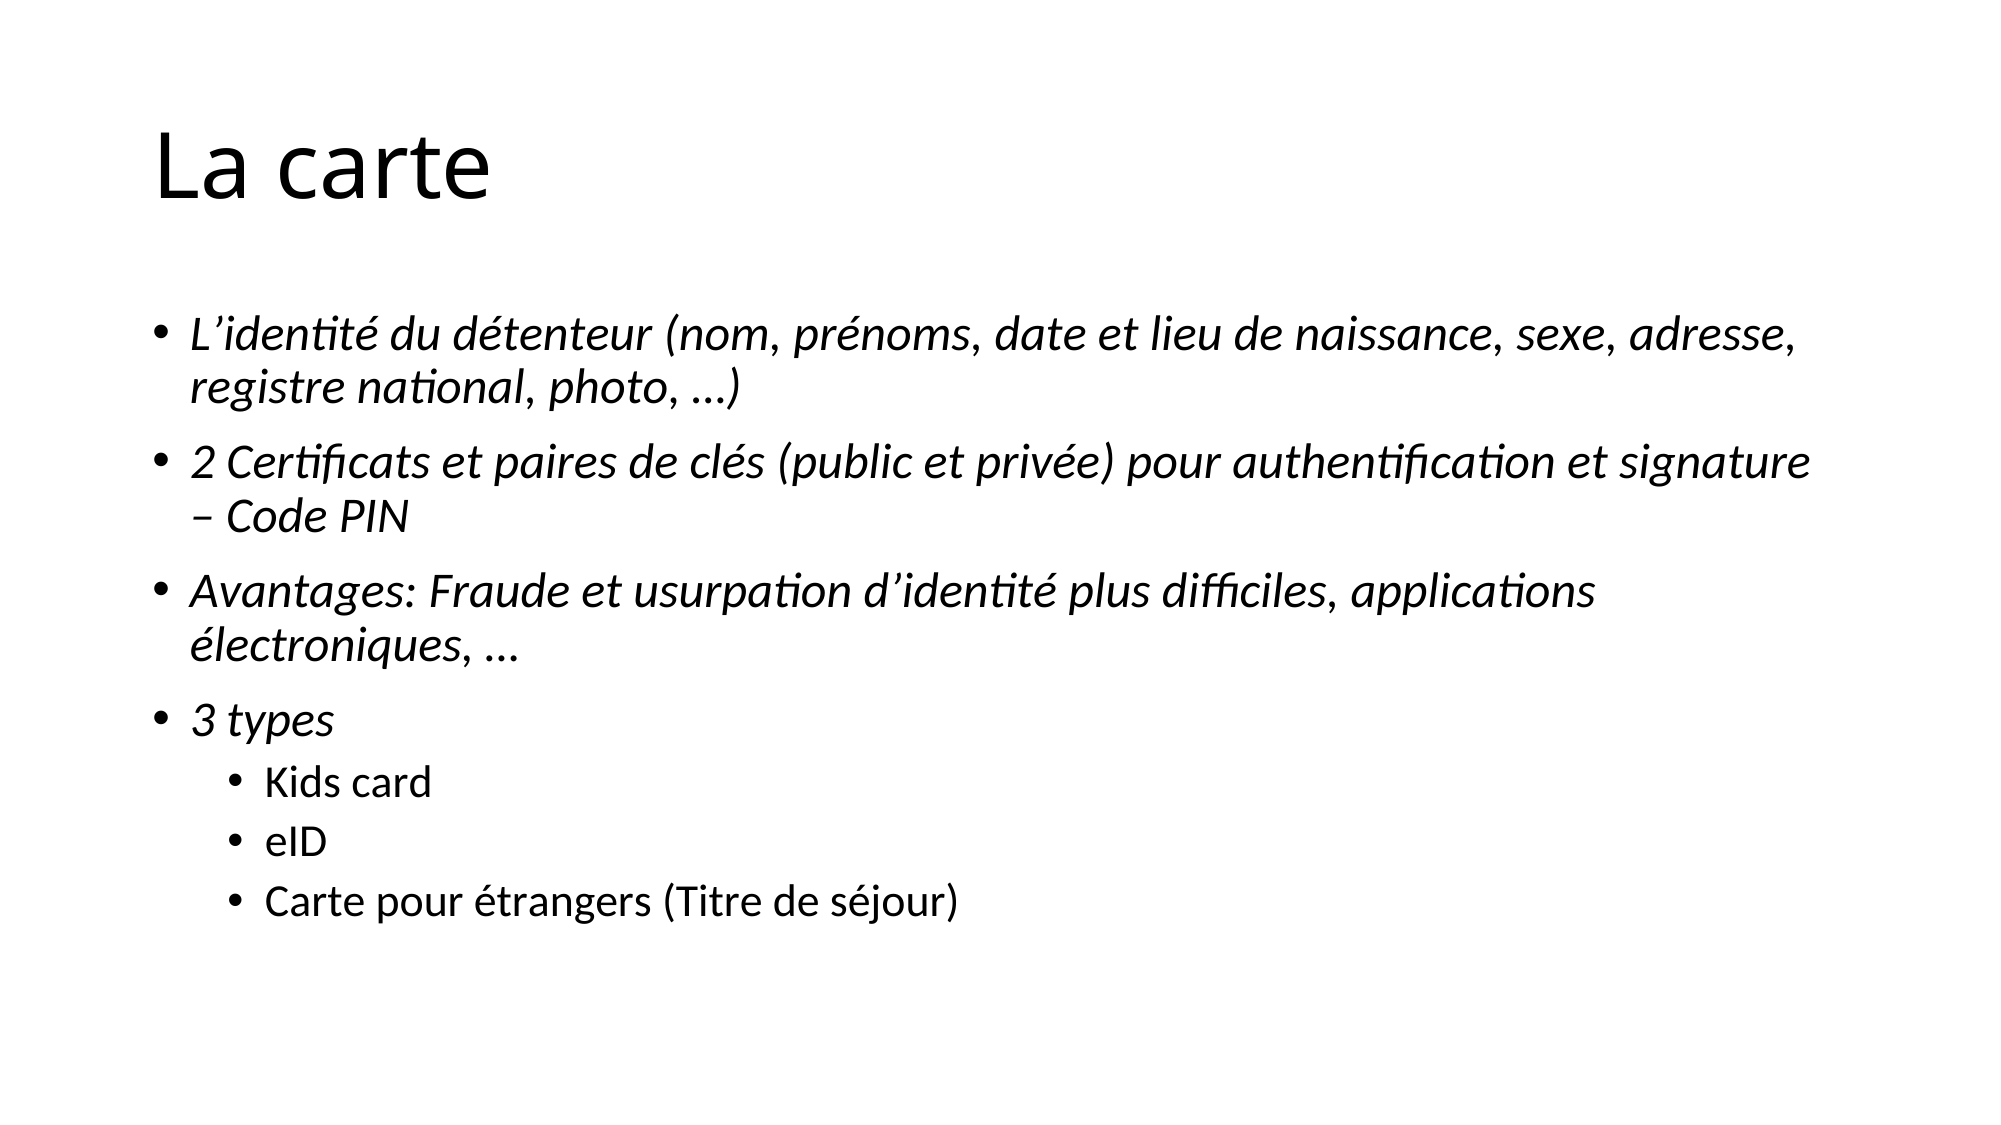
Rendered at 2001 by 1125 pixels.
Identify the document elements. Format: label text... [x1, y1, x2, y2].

text_box L’identité du détenteur (nom, prénoms, date et lieu de naissance, sexe, adresse, registre national, photo, …) 2 Certificats et paires de clés (public et privée) pour authentification et signature – Code PIN Avantages: Fraude et usurpation d’identité plus difficiles, applications électroniques, … 3 types Kids card eID Carte pour étrangers (Titre de séjour) [137, 299, 1863, 1014]
text_box La carte [137, 59, 1863, 278]
